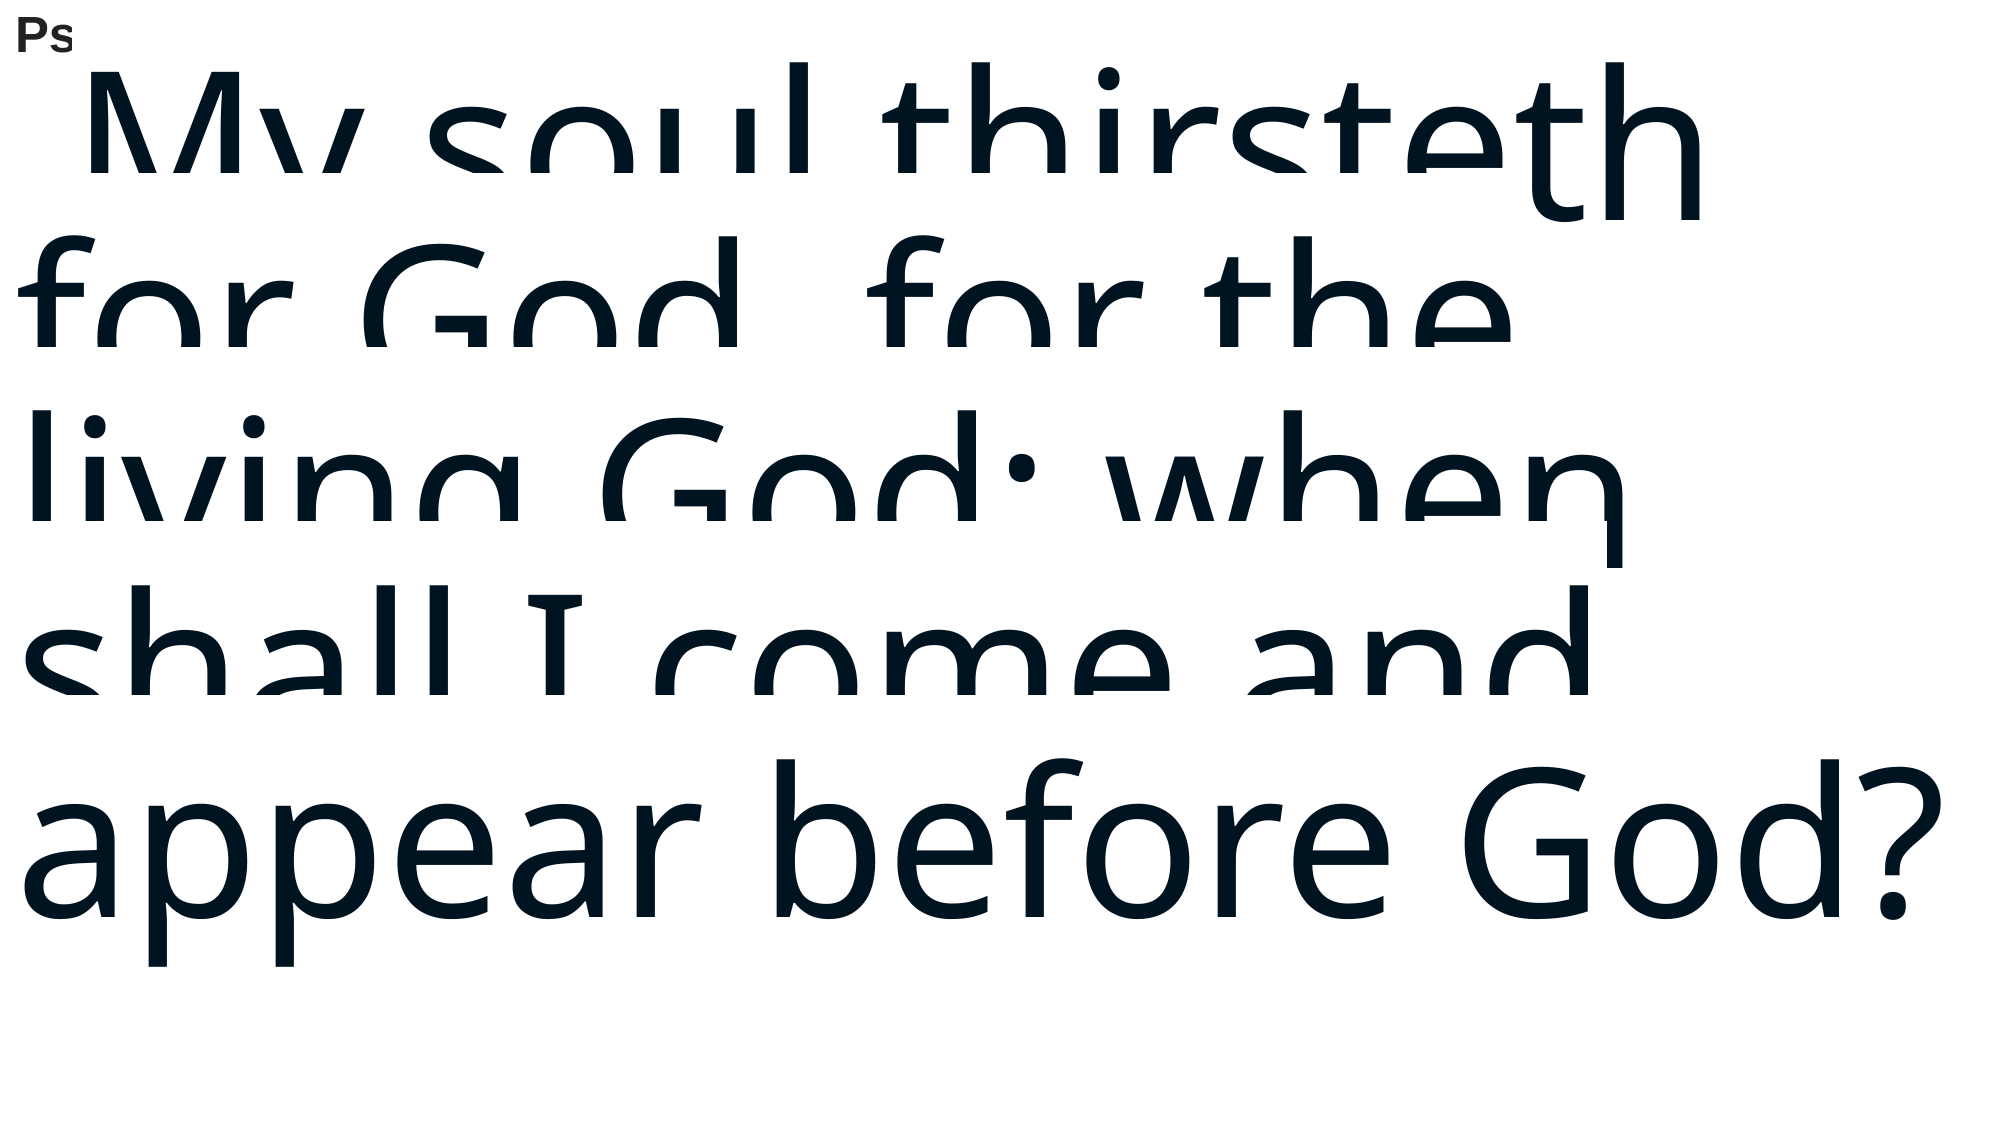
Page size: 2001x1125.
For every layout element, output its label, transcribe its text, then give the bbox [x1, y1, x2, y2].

subtitle Psa. 42:1 & 2 2 My soul thirsteth for God, for the living God: when shall I come and appear before God? [0, 11, 2000, 1125]
